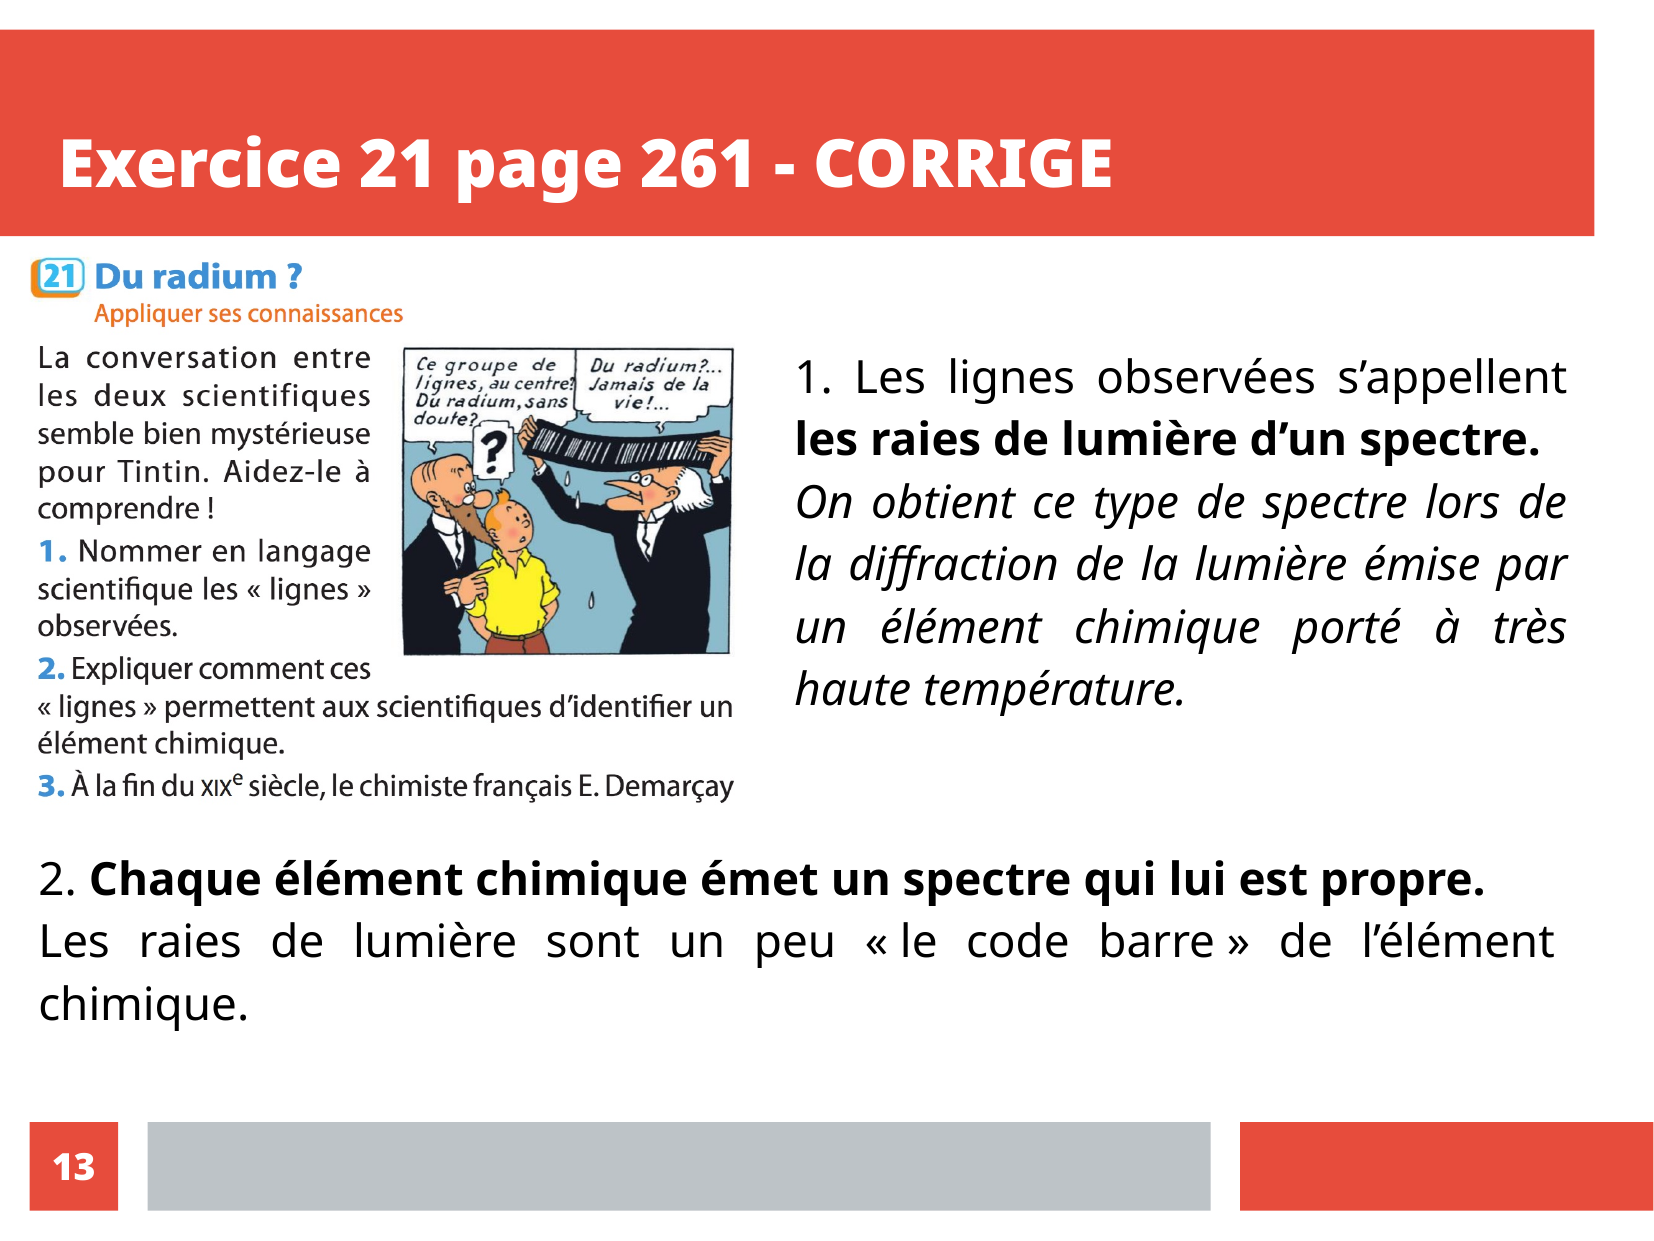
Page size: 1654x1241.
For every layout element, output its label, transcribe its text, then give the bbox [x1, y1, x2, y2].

picture [19, 242, 756, 807]
text_box 2. Chaque élément chimique émet un spectre qui lui est propre. Les raies de lumière sont un peu « le code barre » de l’élément chimique. [23, 838, 1571, 969]
title Exercice 21 page 261 - CORRIGE [59, 59, 1595, 207]
text_box 1. Les lignes observées s’appellent les raies de lumière d’un spectre. On obtient ce type de spectre lors de la diffraction de la lumière émise par un élément chimique porté à très haute température. [779, 336, 1583, 697]
